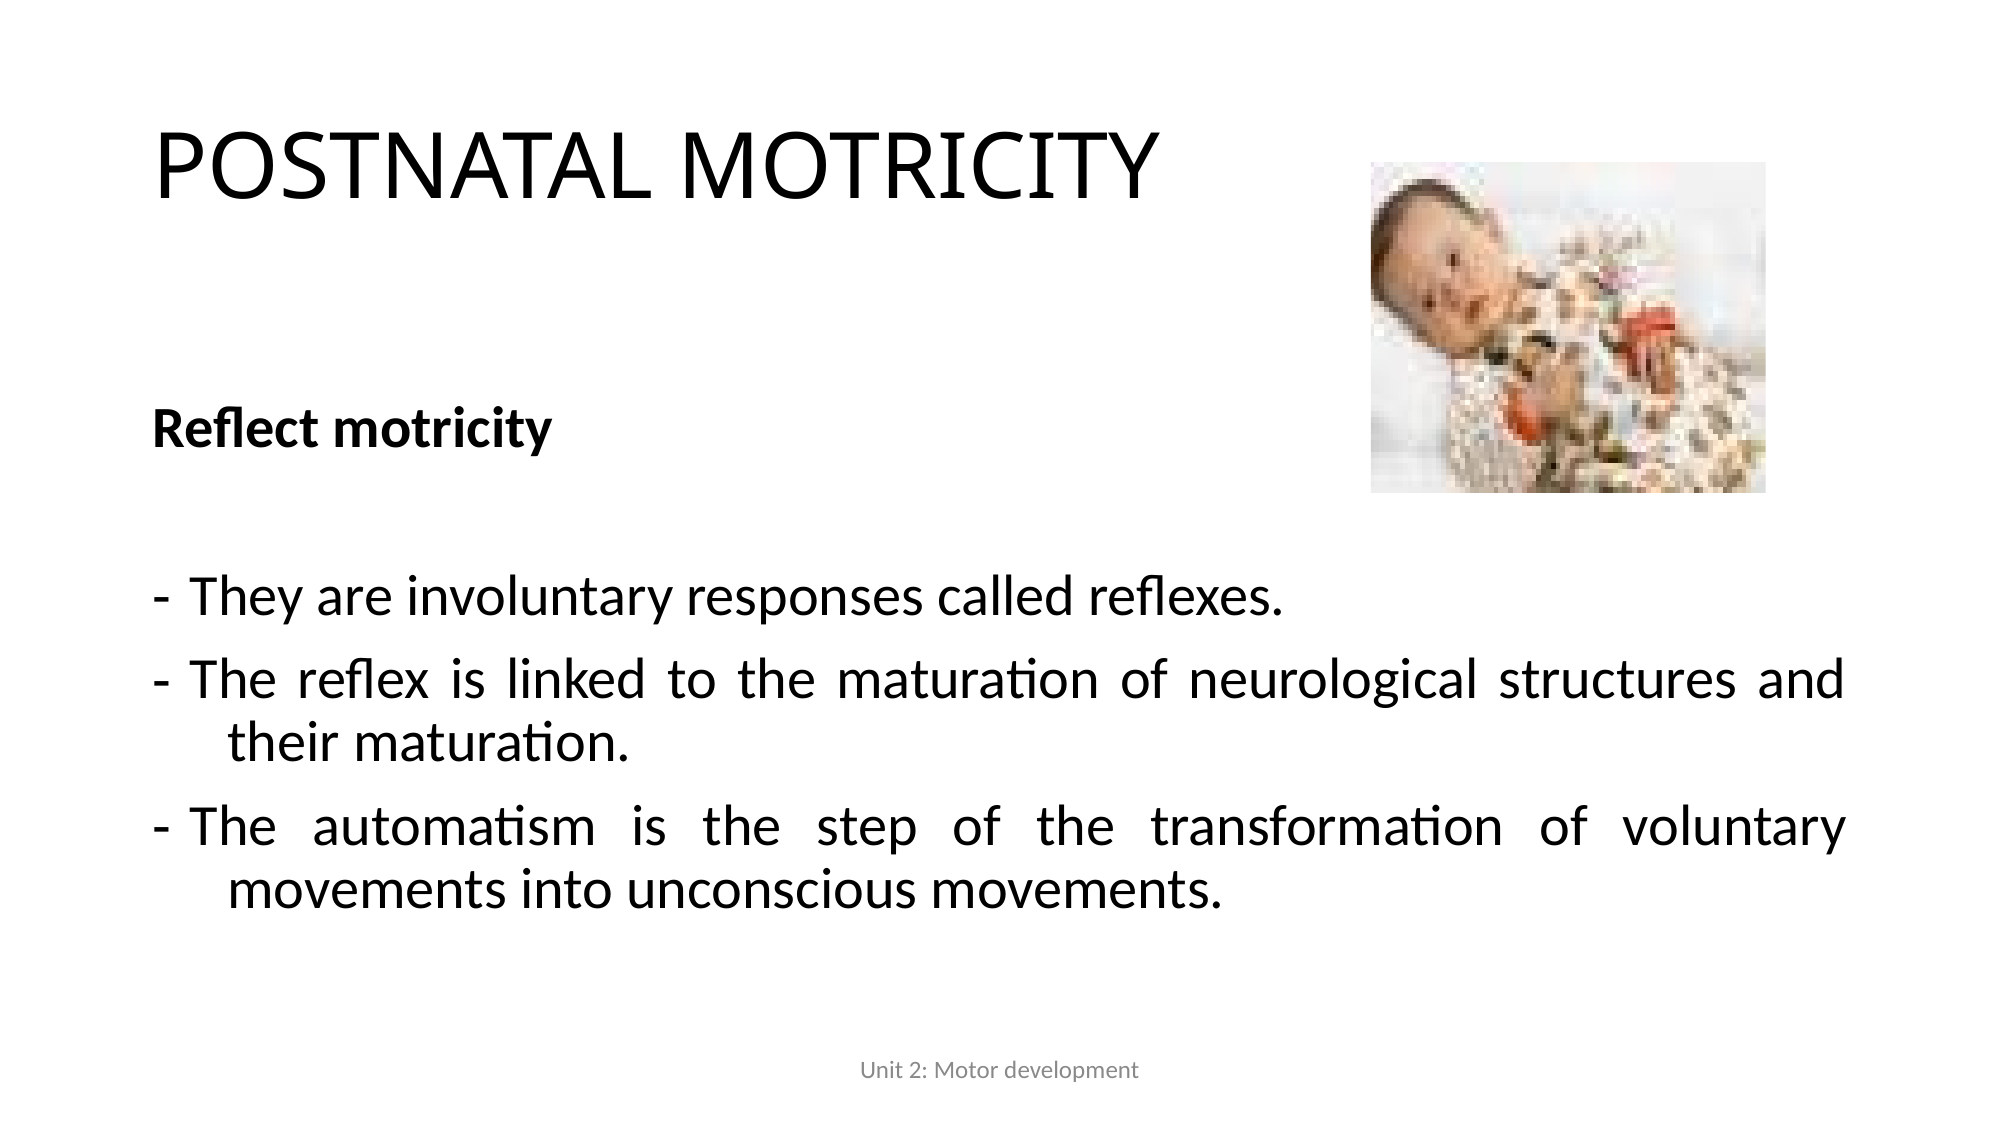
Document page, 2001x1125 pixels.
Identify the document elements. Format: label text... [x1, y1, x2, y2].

title POSTNATAL MOTRICITY [137, 59, 1863, 278]
text_box Unit 2: Motor development [662, 1042, 1338, 1103]
text_box [1371, 162, 1766, 493]
list Reflect motricity They are involuntary responses called reflexes. The reflex is linked to the maturation of neurological structures and their maturation. The automatism is the step of the transformation of voluntary movements into unconscious movements. [137, 299, 1863, 1014]
